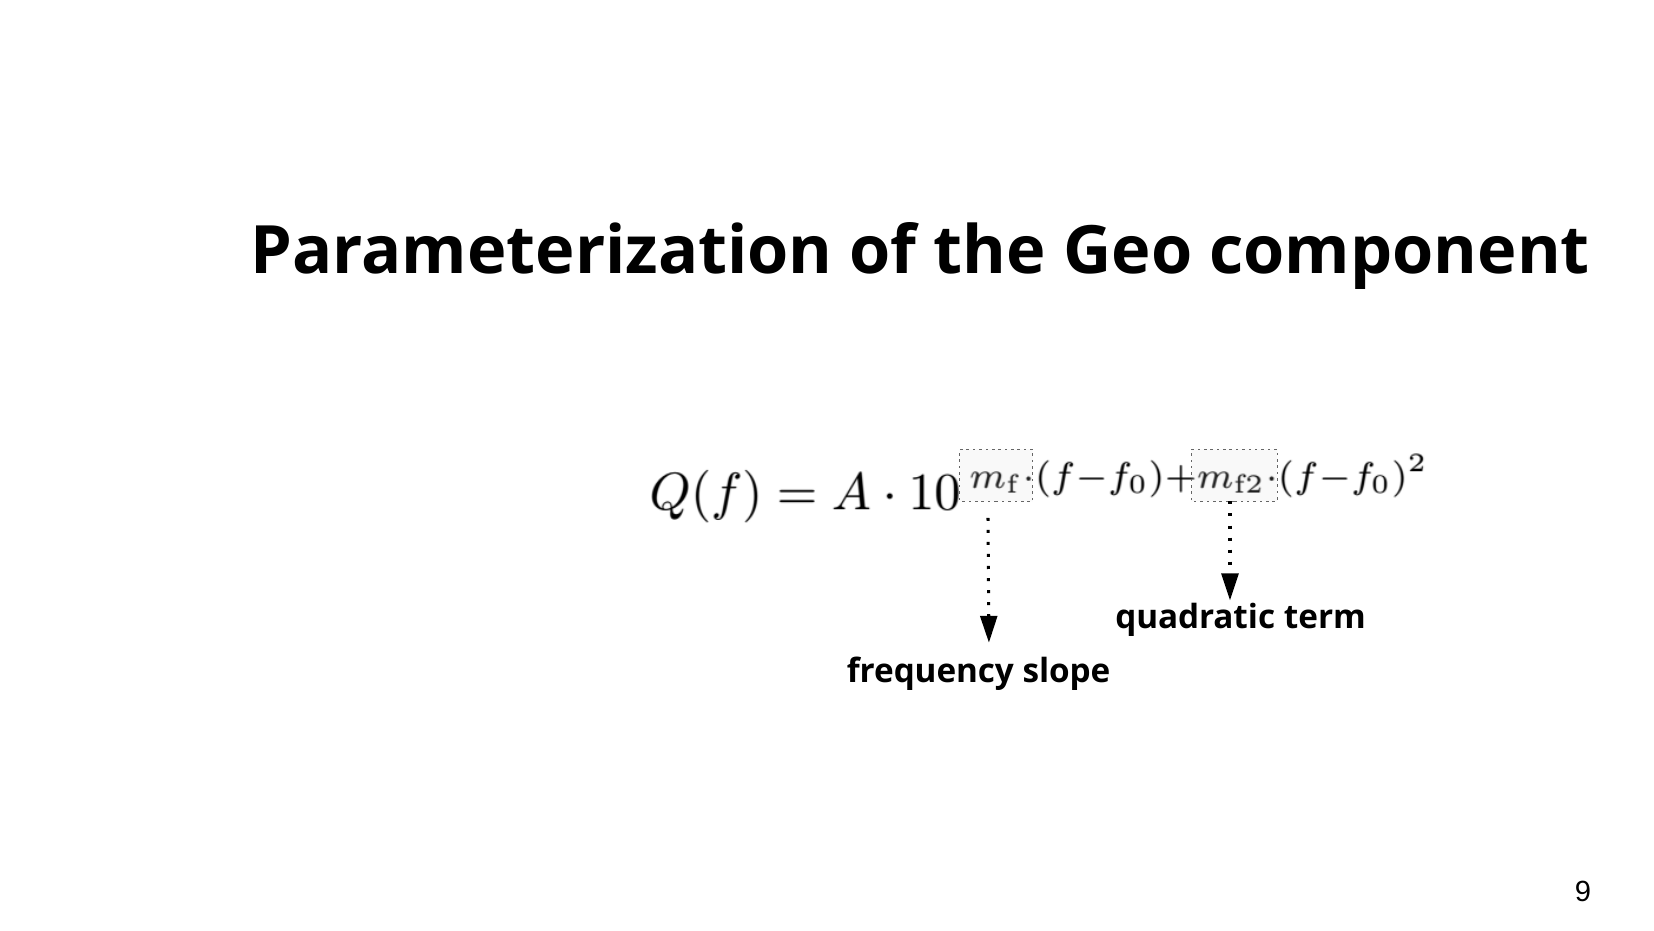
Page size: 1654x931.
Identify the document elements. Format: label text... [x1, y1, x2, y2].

text_box quadratic term [1100, 586, 1437, 667]
text_box [1191, 449, 1278, 502]
text_box [959, 449, 1033, 502]
text_box frequency slope [832, 639, 1182, 721]
text_box <number> [1560, 867, 1654, 916]
text_box Parameterization of the Geo component [235, 195, 1654, 387]
picture [630, 438, 1429, 539]
